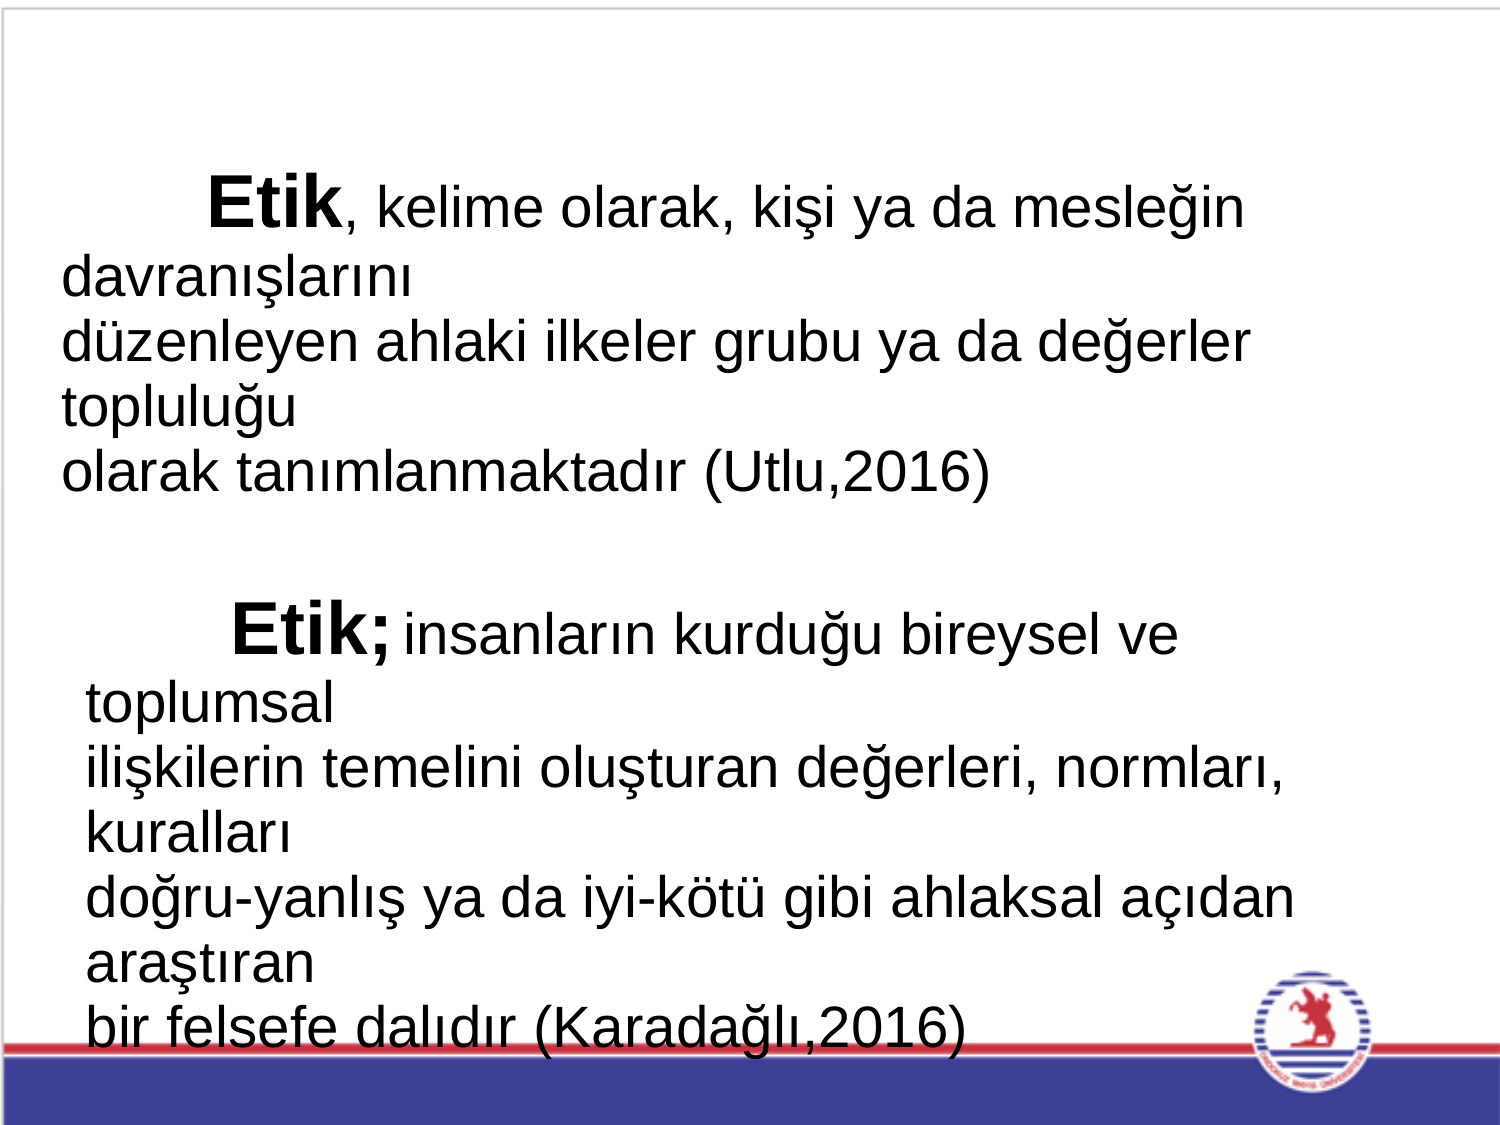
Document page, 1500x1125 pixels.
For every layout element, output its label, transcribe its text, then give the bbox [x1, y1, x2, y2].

text_box Etik; insanların kurduğu bireysel ve toplumsal ilişkilerin temelini oluşturan değerleri, normları, kuralları doğru-yanlış ya da iyi-kötü gibi ahlaksal açıdan araştıran bir felsefe dalıdır (Karadağlı,2016) [70, 578, 1418, 938]
text_box Etik, kelime olarak, kişi ya da mesleğin davranışlarını düzenleyen ahlaki ilkeler grubu ya da değerler topluluğu olarak tanımlanmaktadır (Utlu,2016) [46, 152, 1421, 839]
